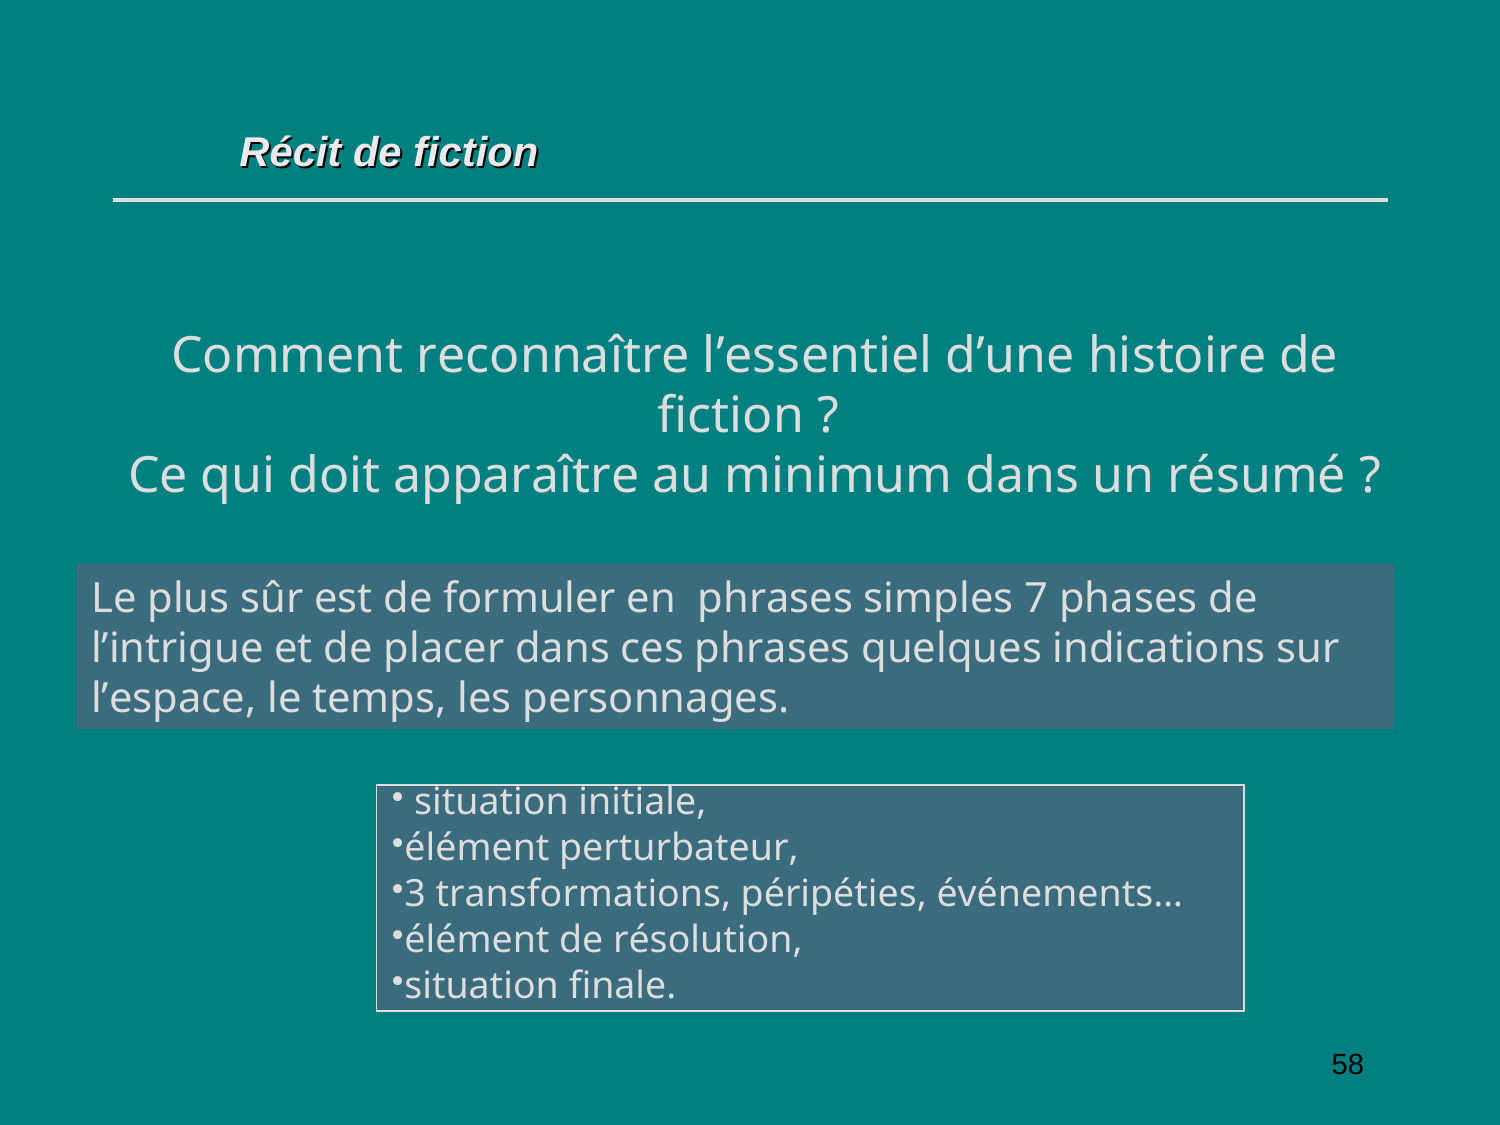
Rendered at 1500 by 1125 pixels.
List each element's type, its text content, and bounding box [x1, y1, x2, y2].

text_box Récit de fiction [224, 116, 554, 183]
text_box Le plus sûr est de formuler en phrases simples 7 phases de l’intrigue et de placer dans ces phrases quelques indications sur l’espace, le temps, les personnages. [76, 563, 1394, 730]
text_box situation initiale, élément perturbateur, 3 transformations, péripéties, événements… élément de résolution, situation finale. [376, 784, 1244, 1011]
text_box Comment reconnaître l’essentiel d’une histoire de fiction ? Ce qui doit apparaître au minimum dans un résumé ? [97, 314, 1413, 511]
